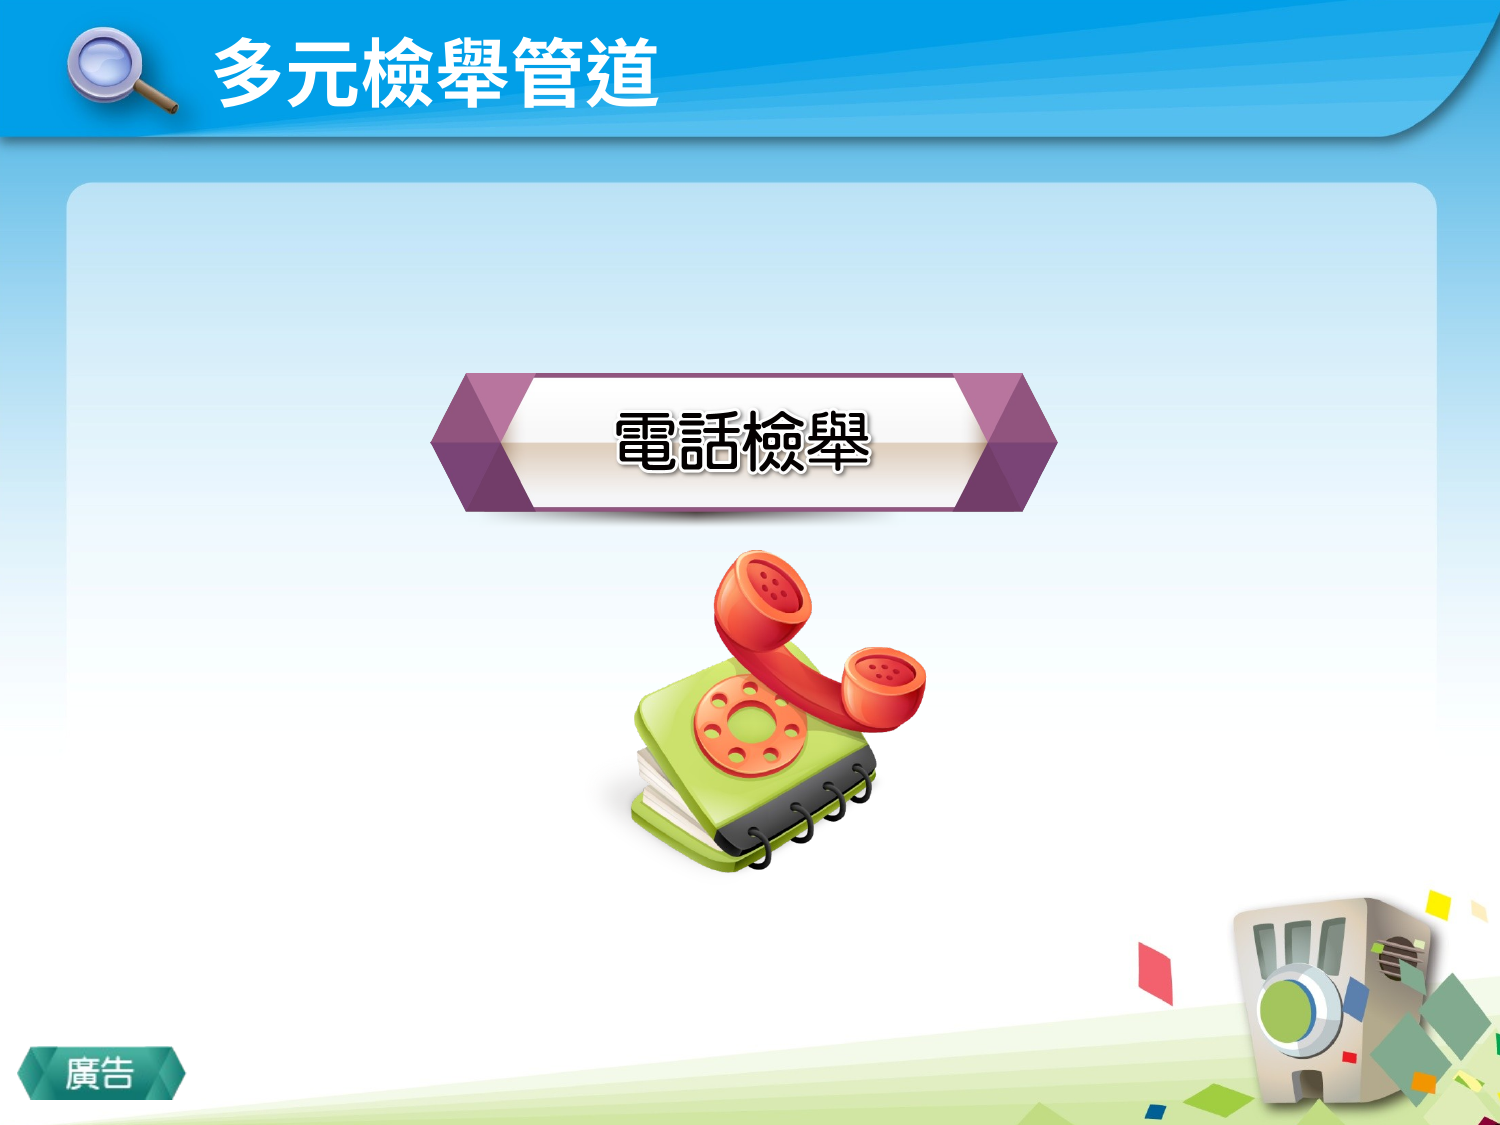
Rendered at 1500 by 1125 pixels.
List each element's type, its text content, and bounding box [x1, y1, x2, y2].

picture [0, 0, 1500, 1125]
text_box 多元檢舉管道 [195, 19, 762, 124]
picture [67, 27, 179, 114]
